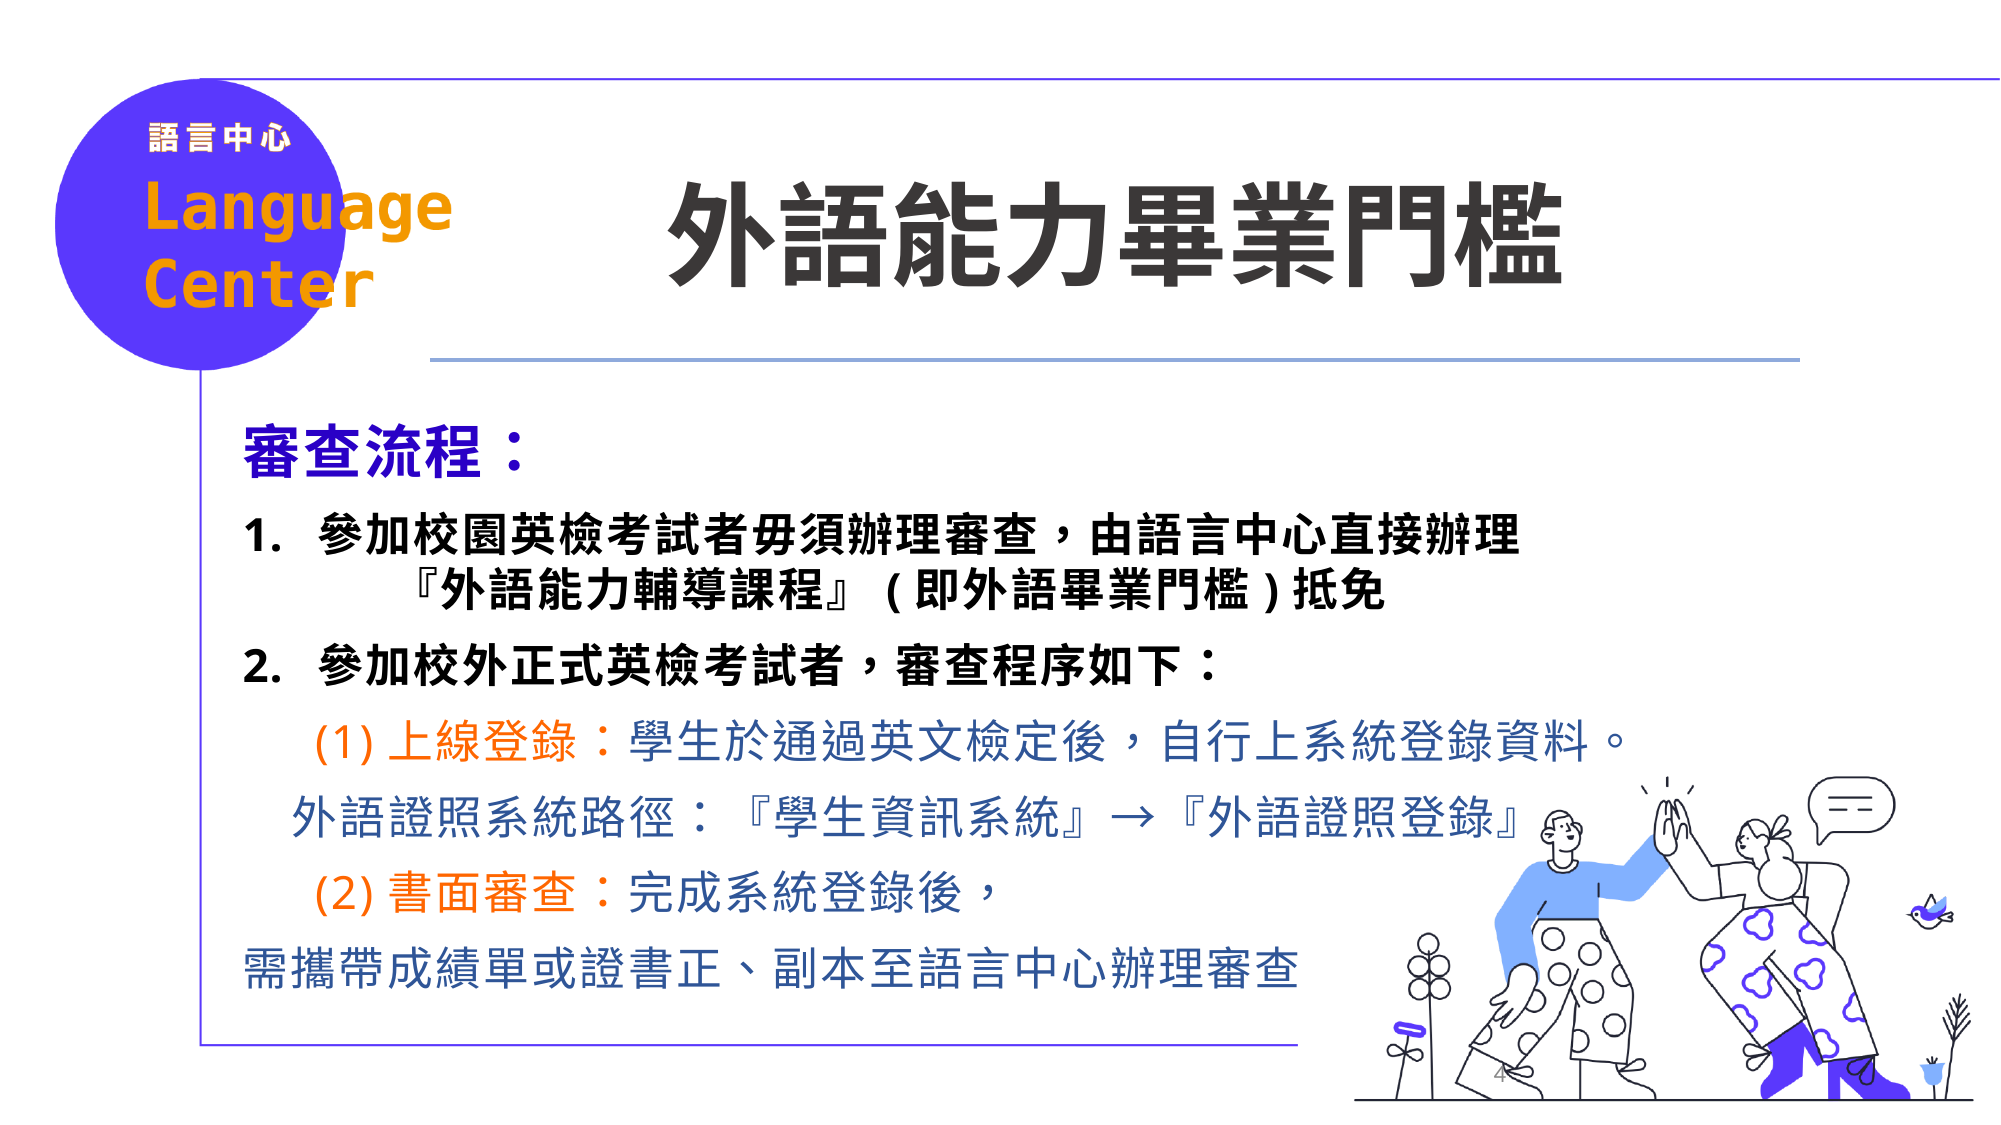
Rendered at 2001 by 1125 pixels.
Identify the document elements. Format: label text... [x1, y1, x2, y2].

picture [0, 0, 2000, 1125]
subtitle 審查流程： 參加校園英檢考試者毋須辦理審查，由語言中心直接辦理『外語能力輔導課程』(即外語畢業門檻)抵免 參加校外正式英檢考試者，審查程序如下： (1)上線登錄：學生於通過英文檢定後，自行上系統登錄資料。 外語證照系統路徑：『學生資訊系統』→『外語證照登錄』 (2)書面審查：完成系統登錄後， 需攜帶成績單或證書正、副本至語言中心辦理審查 [227, 407, 1633, 1027]
text_box 4 [1478, 1042, 1929, 1103]
title 外語能力畢業門檻 [365, 153, 1866, 310]
